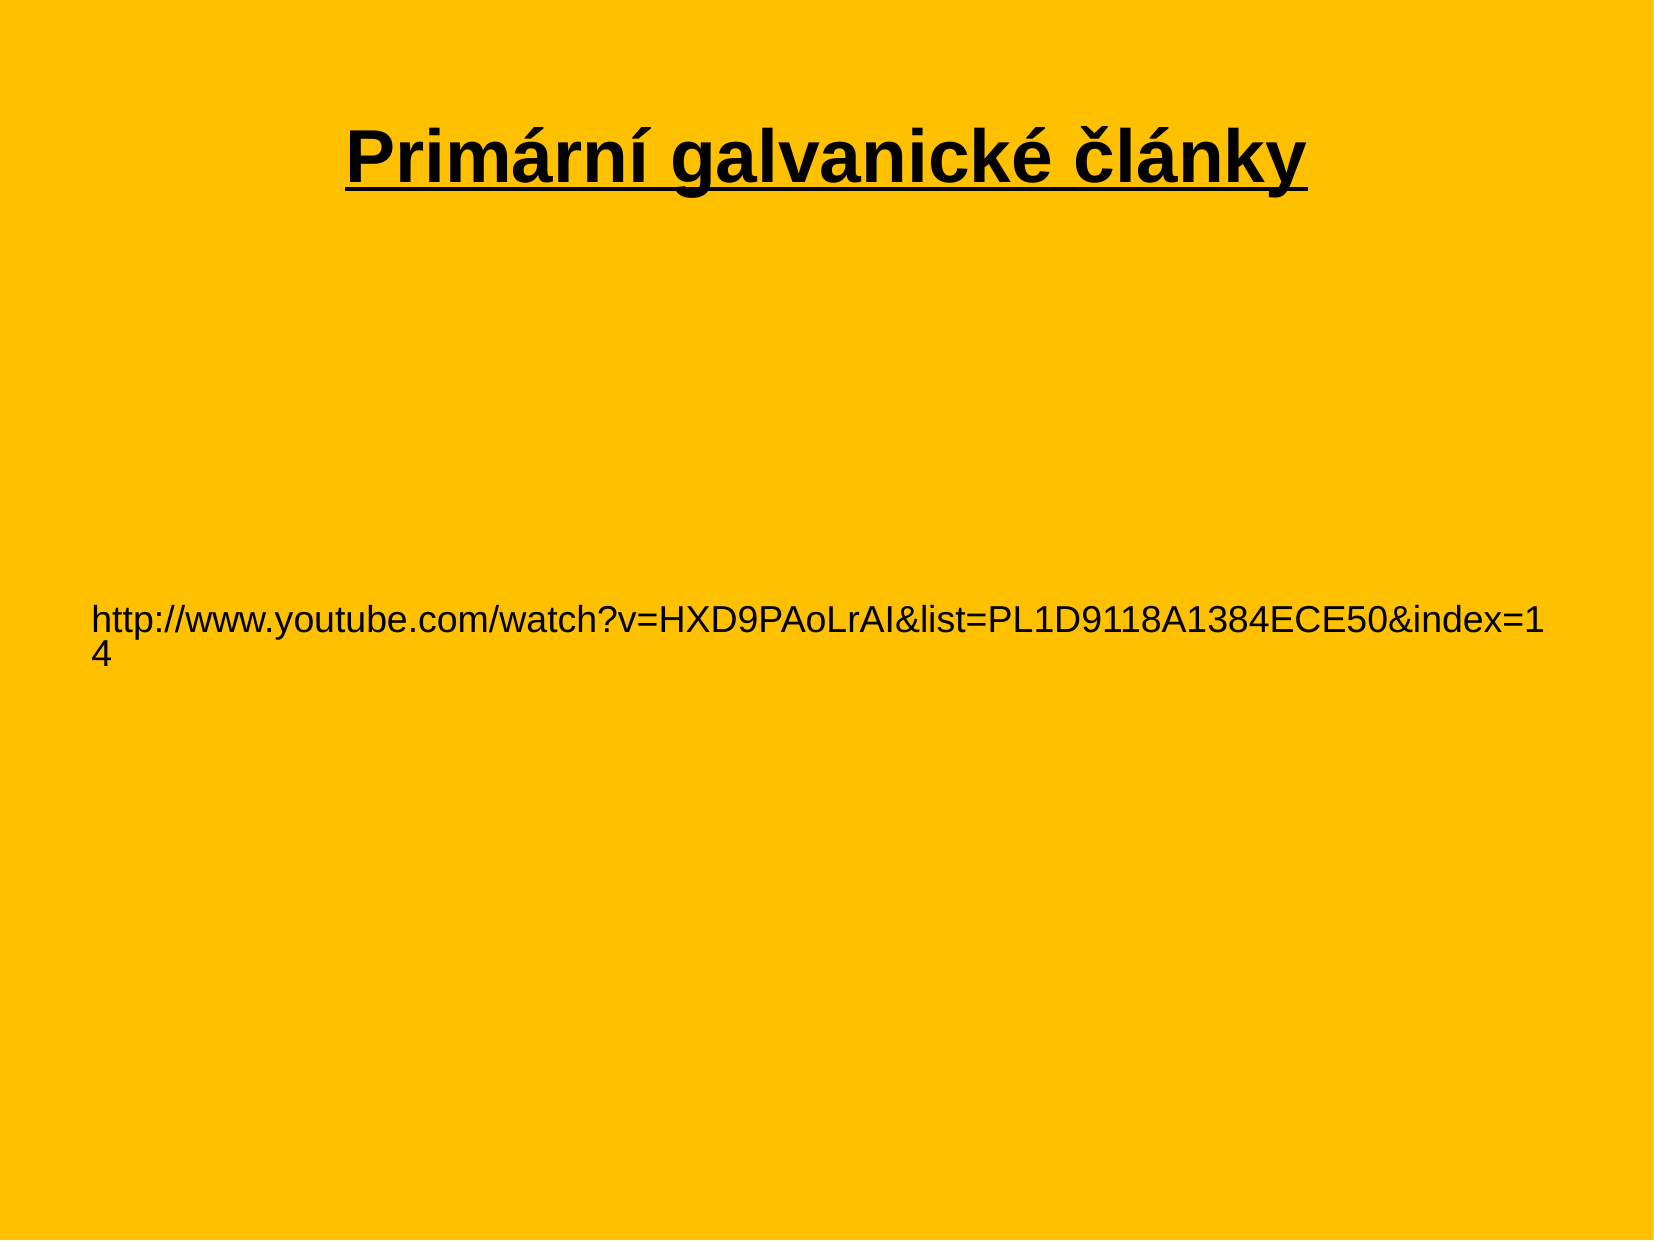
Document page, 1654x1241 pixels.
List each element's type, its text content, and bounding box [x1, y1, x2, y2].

text_box http://www.youtube.com/watch?v=HXD9PAoLrAI&list=PL1D9118A1384ECE50&index=14 [76, 591, 1578, 649]
title Primární galvanické články [82, 49, 1571, 257]
